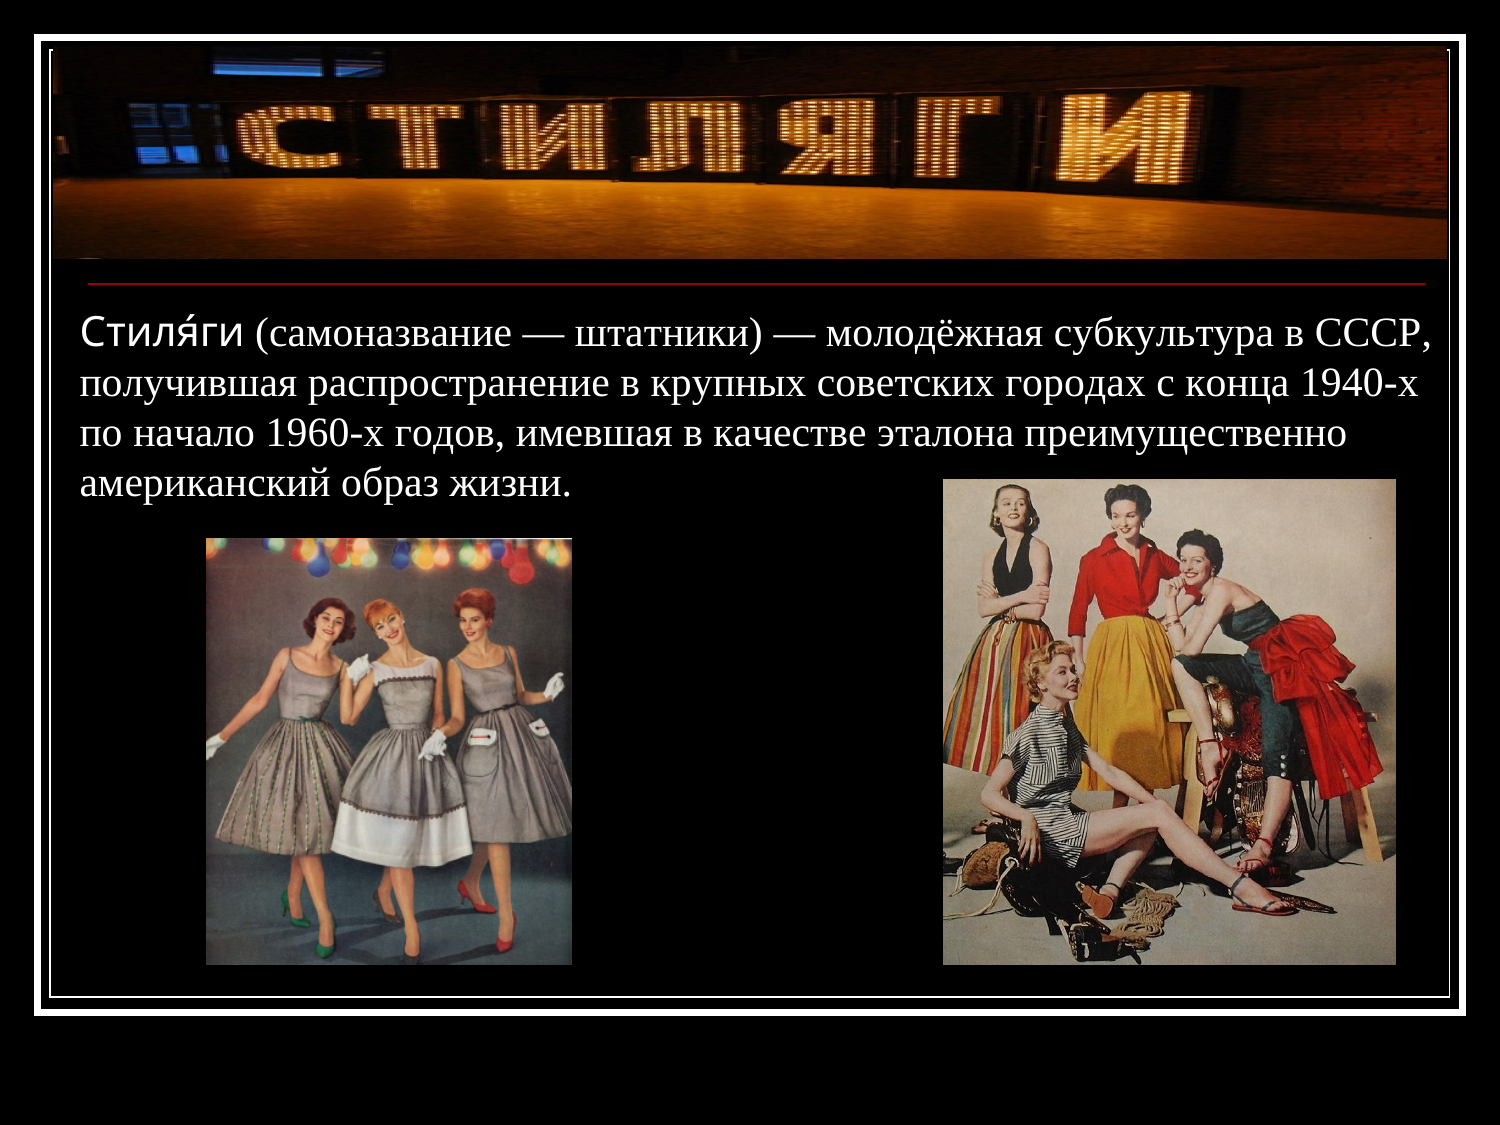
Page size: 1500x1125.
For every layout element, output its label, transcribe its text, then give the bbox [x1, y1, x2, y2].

picture [206, 538, 572, 965]
picture [943, 479, 1396, 965]
text_box Стиля́ги (самоназвание — штатники) — молодёжная субкультура в СССР, получившая распространение в крупных советских городах с конца 1940-х по начало 1960-х годов, имевшая в качестве эталона преимущественно американский образ жизни. [64, 296, 1459, 513]
picture [53, 46, 1447, 259]
